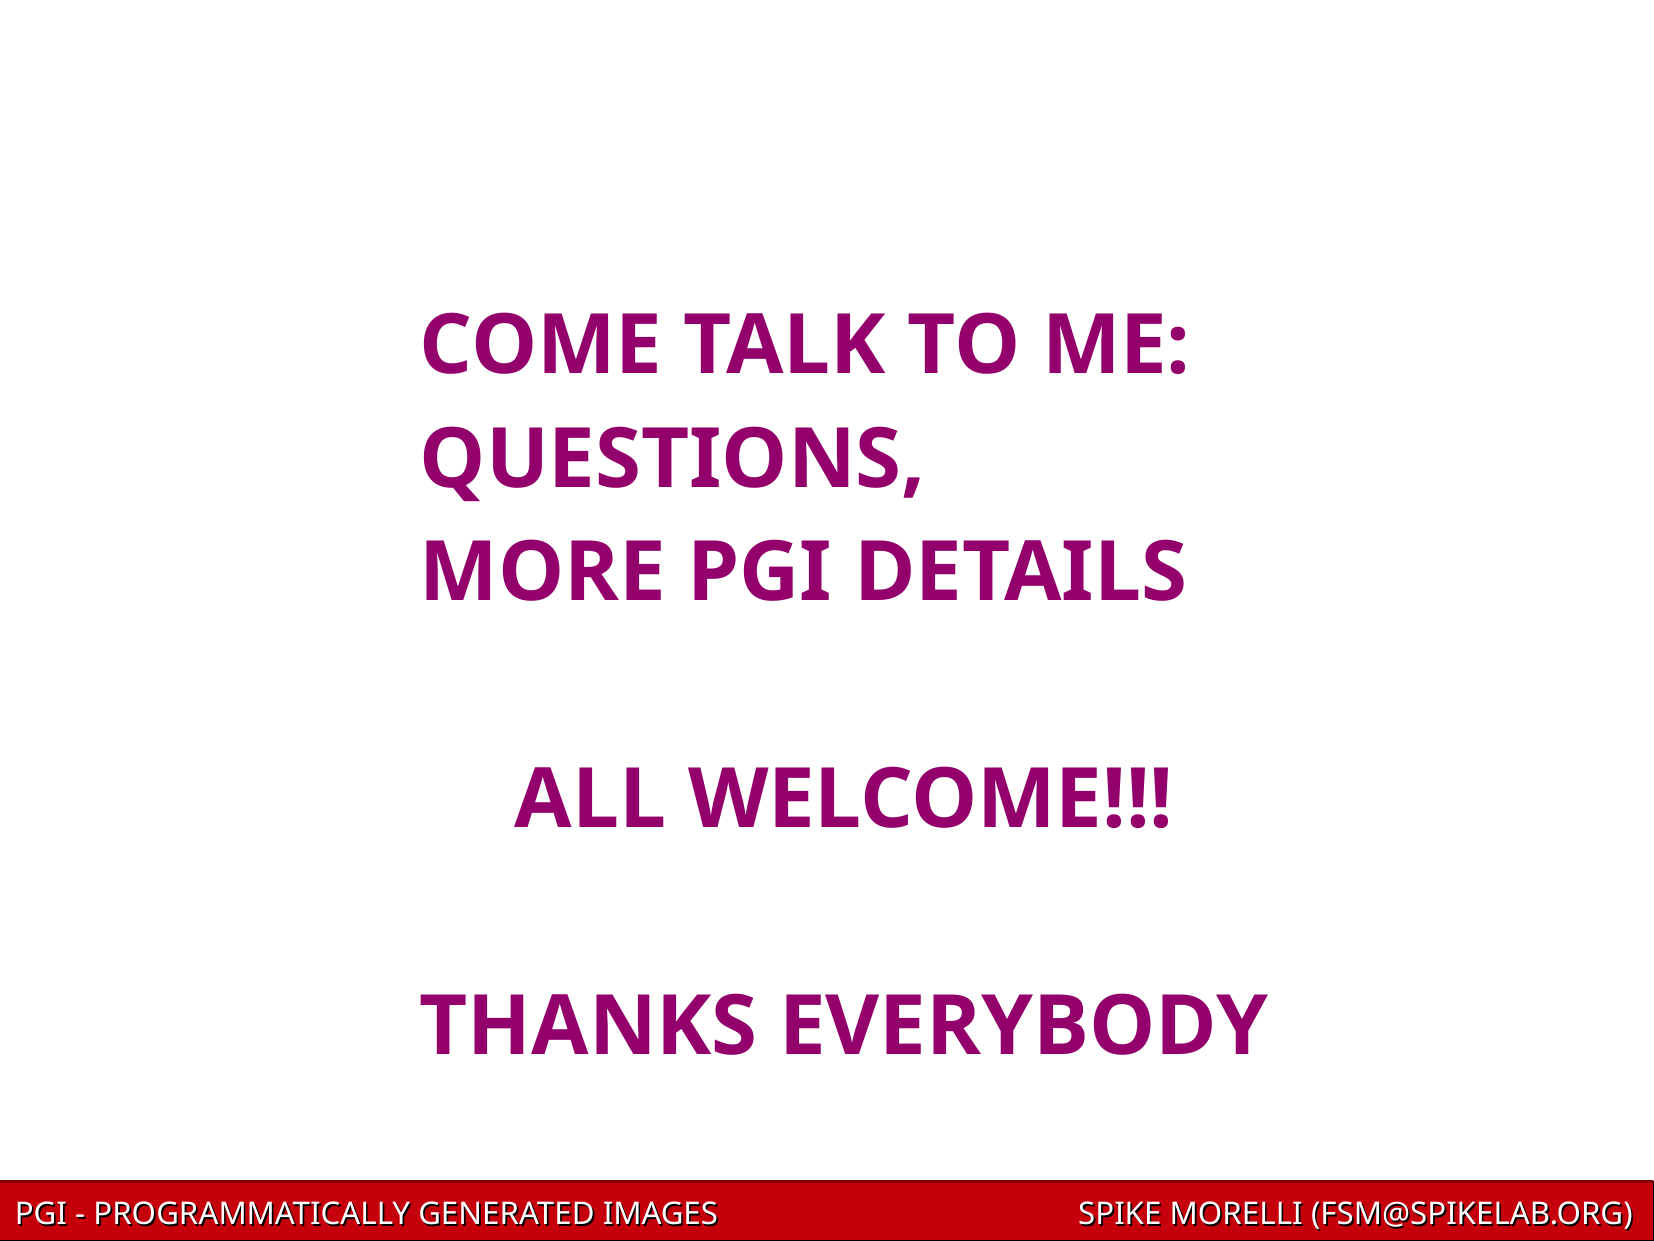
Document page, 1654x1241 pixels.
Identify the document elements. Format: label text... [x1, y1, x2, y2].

text_box PGI - PROGRAMMATICALLY GENERATED IMAGES [0, 1184, 722, 1235]
text_box [0, 1183, 1654, 1241]
text_box COME TALK TO ME: QUESTIONS, MORE PGI DETAILS ALL WELCOME!!! THANKS EVERYBODY [405, 277, 1300, 945]
text_box SPIKE MORELLI (FSM@SPIKELAB.ORG) [1063, 1184, 1643, 1235]
